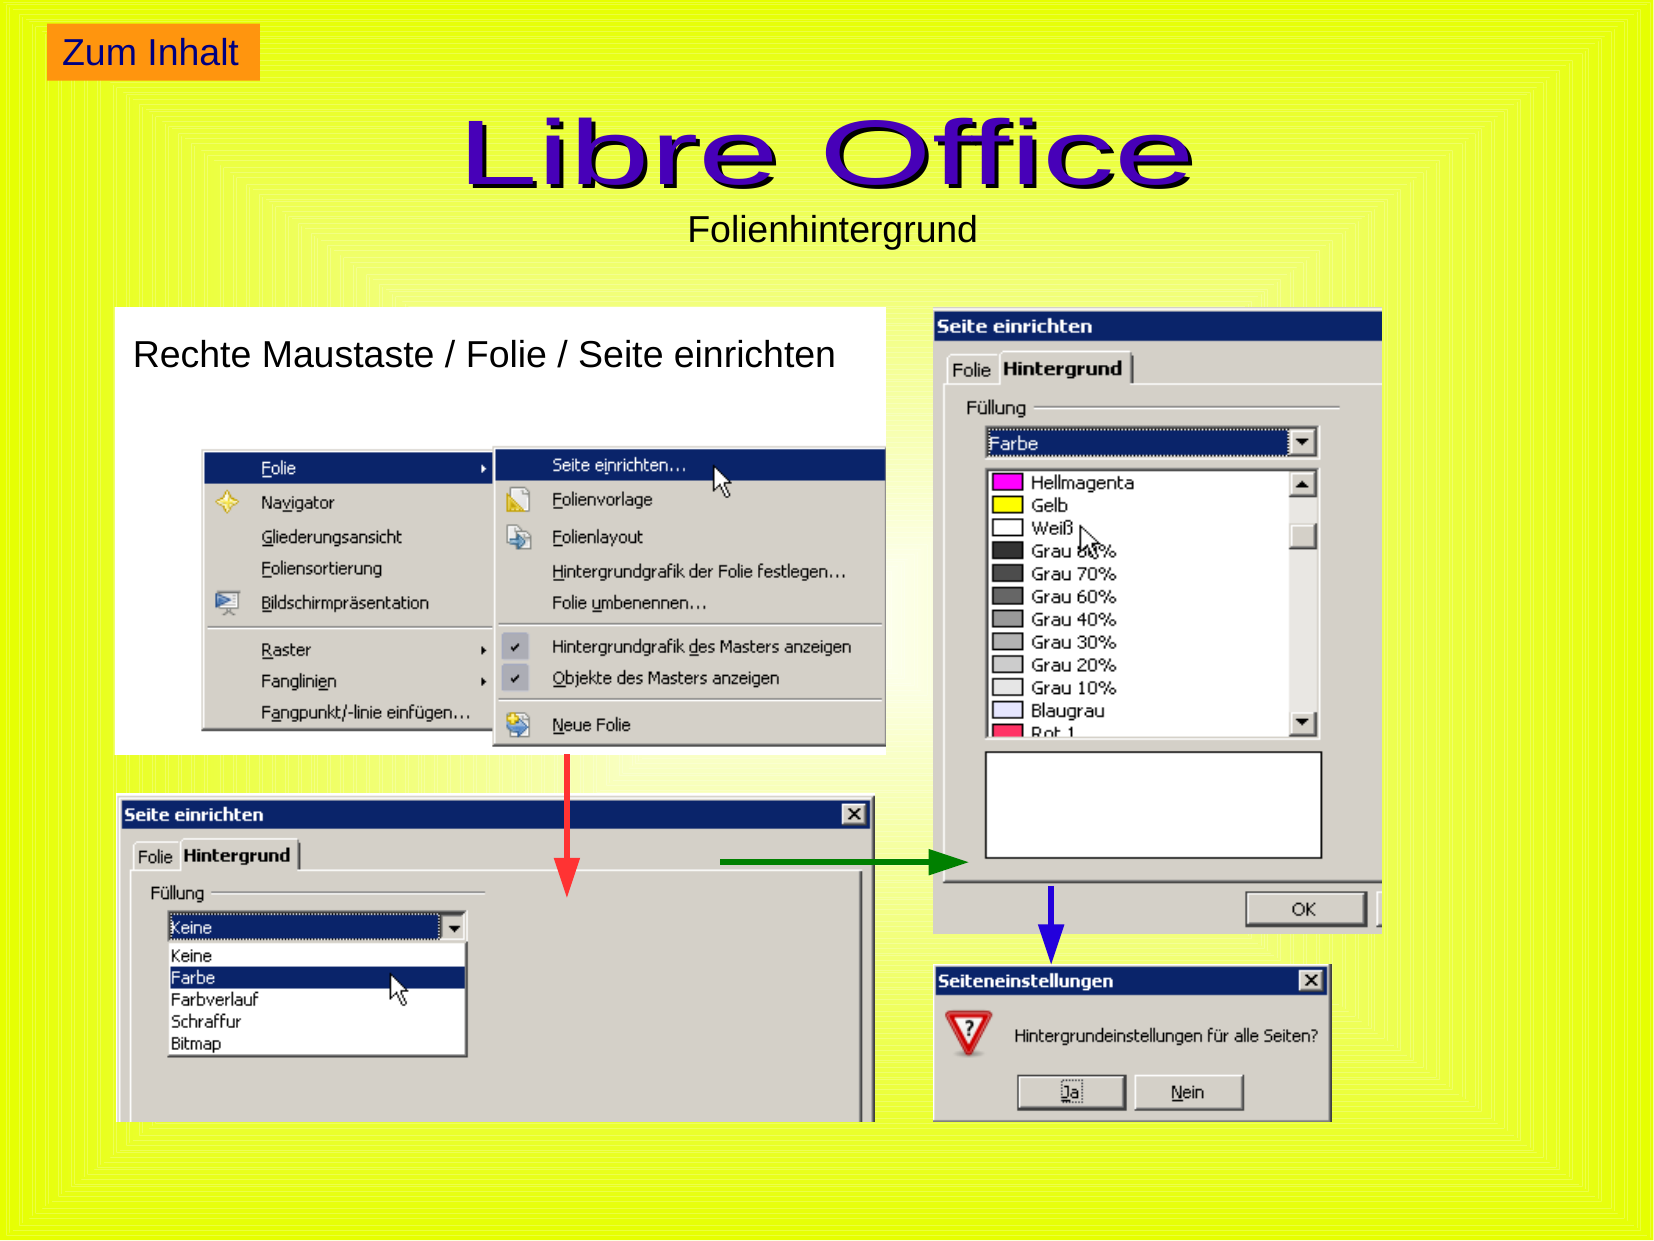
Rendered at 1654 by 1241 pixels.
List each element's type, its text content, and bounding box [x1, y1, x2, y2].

picture [933, 964, 1332, 1123]
text_box Zum Inhalt [47, 23, 260, 81]
picture [933, 307, 1382, 934]
text_box Rechte Maustaste / Folie / Seite einrichten [118, 326, 910, 384]
text_box Folienhintergrund [460, 200, 1205, 258]
picture [116, 793, 875, 1123]
title Libre Office [82, 49, 1571, 257]
picture [114, 307, 886, 755]
